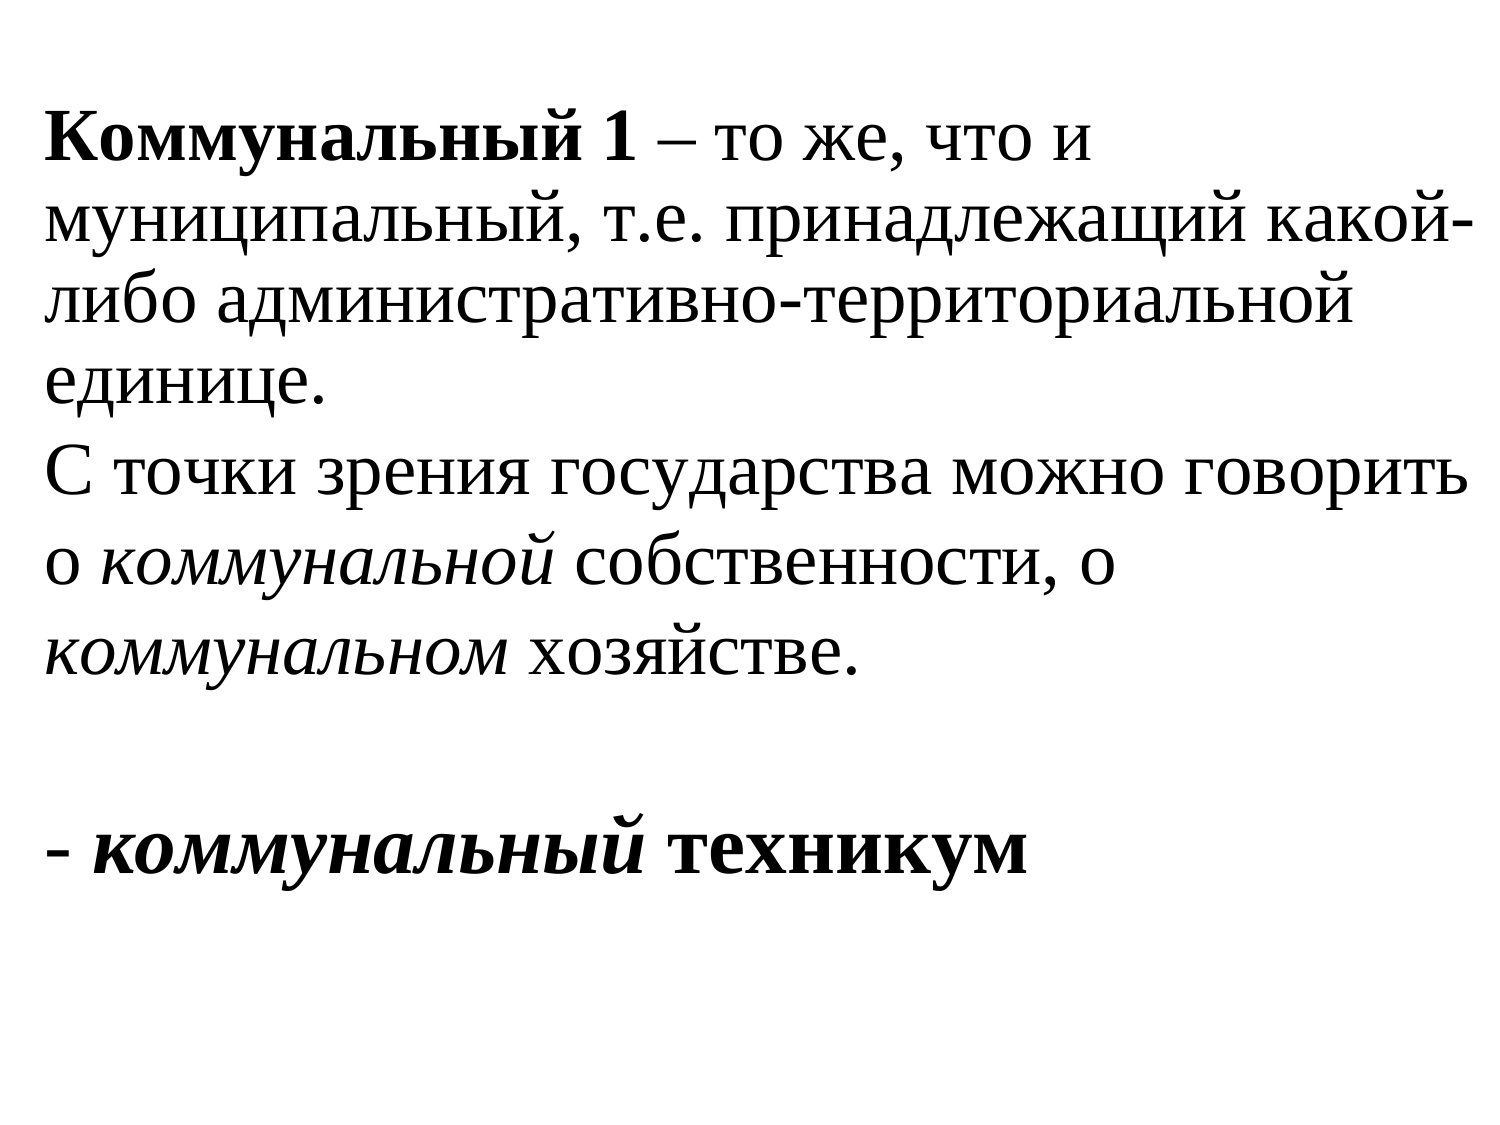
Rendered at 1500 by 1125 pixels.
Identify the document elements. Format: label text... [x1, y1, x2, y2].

text_box Коммунальный 1 – то же, что и муниципальный, т.е. принадлежащий какой-либо административно-территориальной единице. С точки зрения государства можно говорить о коммунальной собственности, о коммунальном хозяйстве. - коммунальный техникум [29, 88, 1500, 1125]
